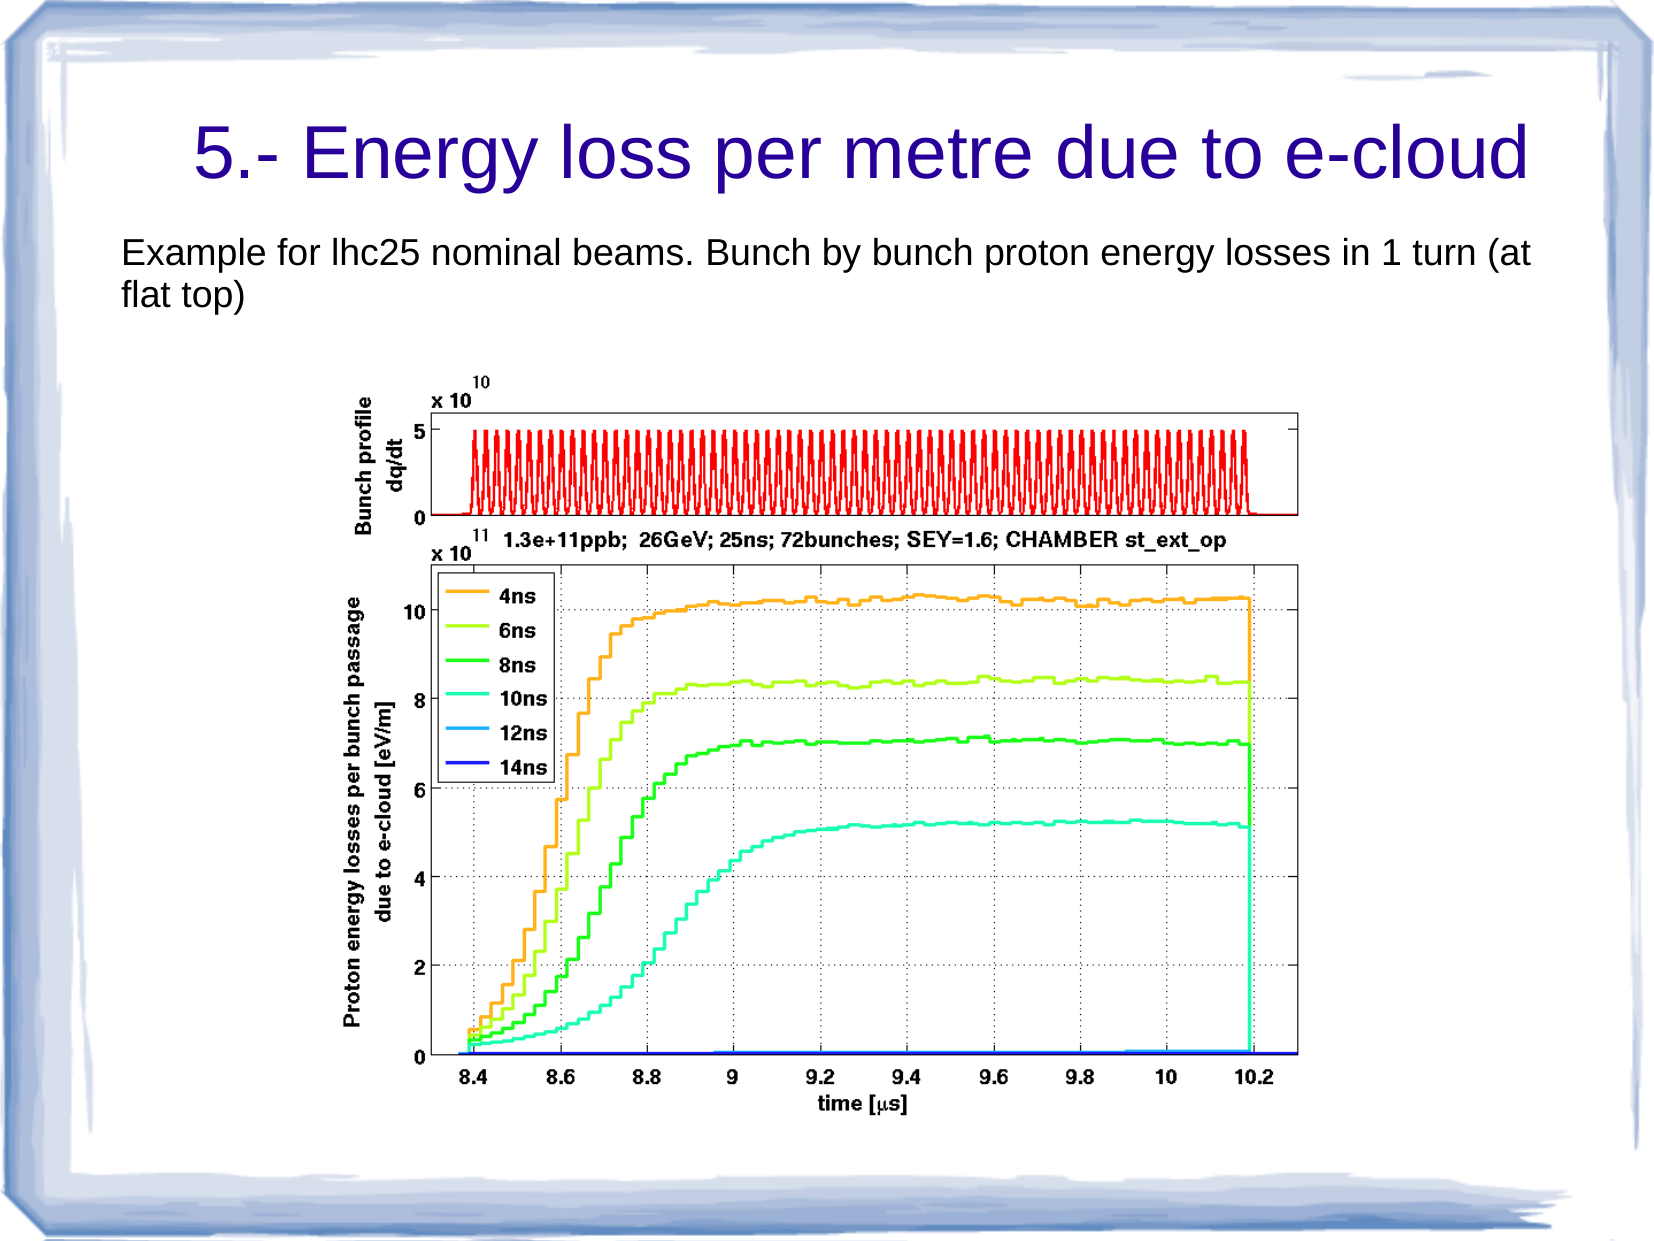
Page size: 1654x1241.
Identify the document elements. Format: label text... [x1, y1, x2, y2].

picture [0, 0, 1654, 1241]
title 5.- Energy loss per metre due to e-cloud [82, 49, 1571, 257]
text_box Example for lhc25 nominal beams. Bunch by bunch proton energy losses in 1 turn (at flat top) [106, 224, 1607, 324]
